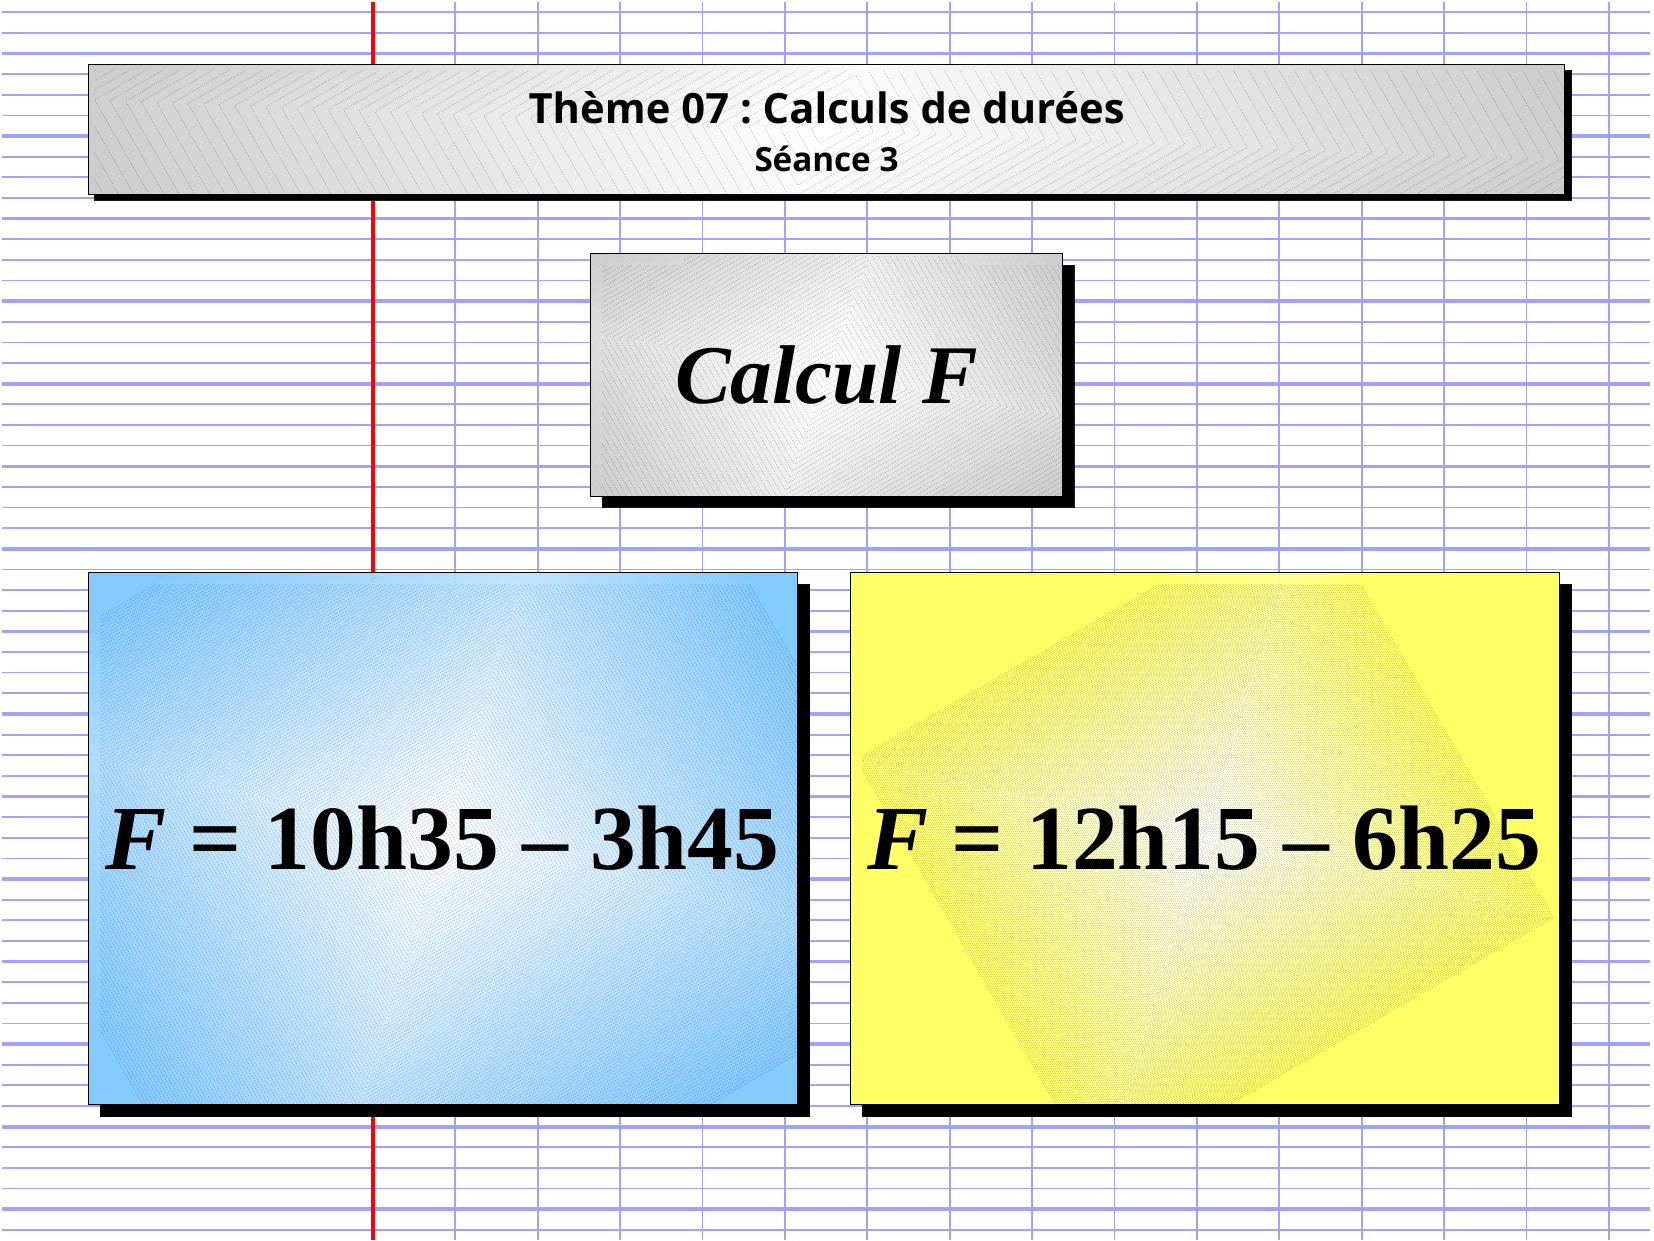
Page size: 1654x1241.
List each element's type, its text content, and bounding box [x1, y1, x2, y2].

text_box F = 10h35 – 3h45 [88, 572, 798, 1105]
text_box F = 12h15 – 6h25 [850, 572, 1560, 1105]
text_box Thème 07 : Calculs de durées Séance 3 [88, 64, 1565, 195]
text_box Calcul F [590, 253, 1063, 497]
picture [0, 0, 1654, 1241]
